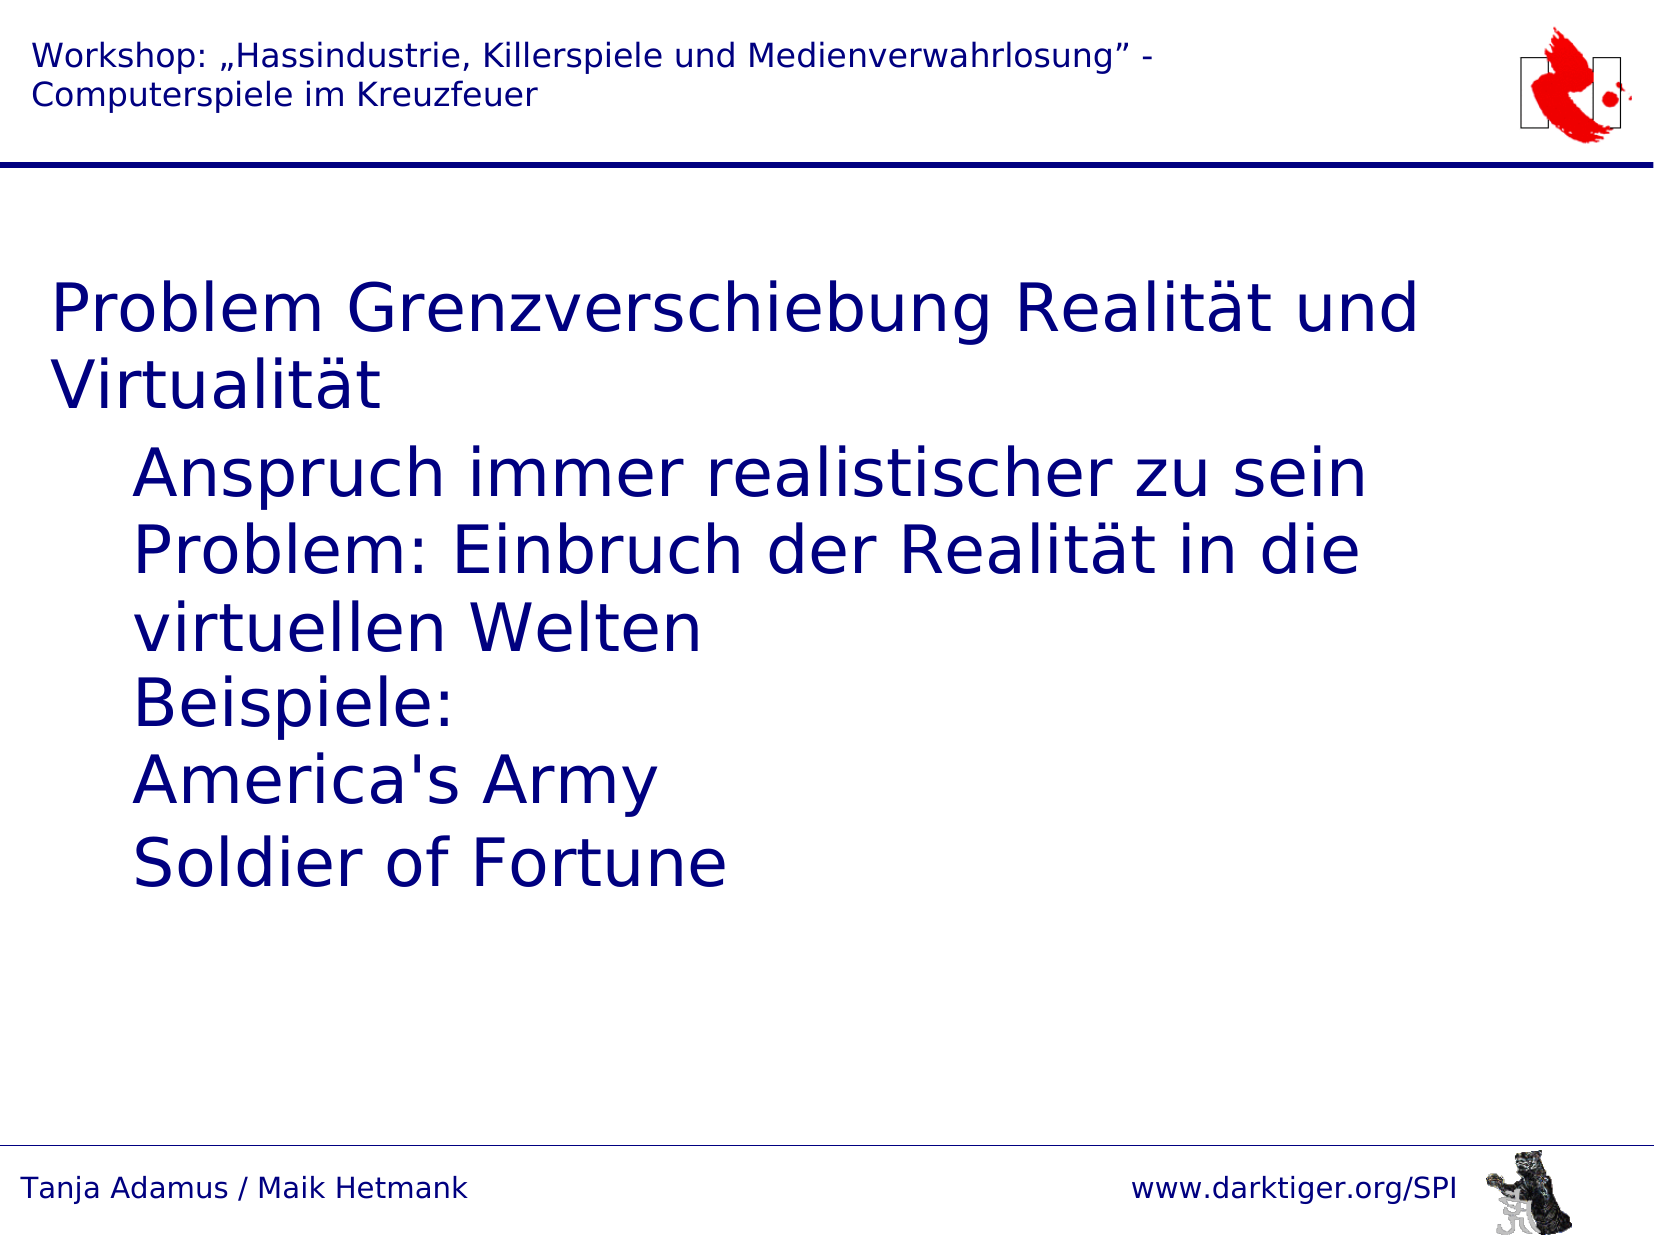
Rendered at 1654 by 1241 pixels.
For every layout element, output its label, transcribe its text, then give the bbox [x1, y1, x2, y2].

text_box Problem Grenzverschiebung Realität und Virtualität [35, 261, 1565, 433]
text_box Soldier of Fortune [118, 816, 1595, 910]
text_box America's Army [118, 734, 1595, 816]
picture [1503, 16, 1632, 148]
text_box Workshop: „Hassindustrie, Killerspiele und Medienverwahrlosung” - Computerspiele im Kreuzfeuer [16, 29, 1418, 178]
text_box Anspruch immer realistischer zu sein [118, 427, 1595, 503]
picture [1486, 1150, 1572, 1235]
text_box Beispiele: [118, 657, 1595, 734]
text_box Problem: Einbruch der Realität in die virtuellen Welten [118, 503, 1595, 657]
